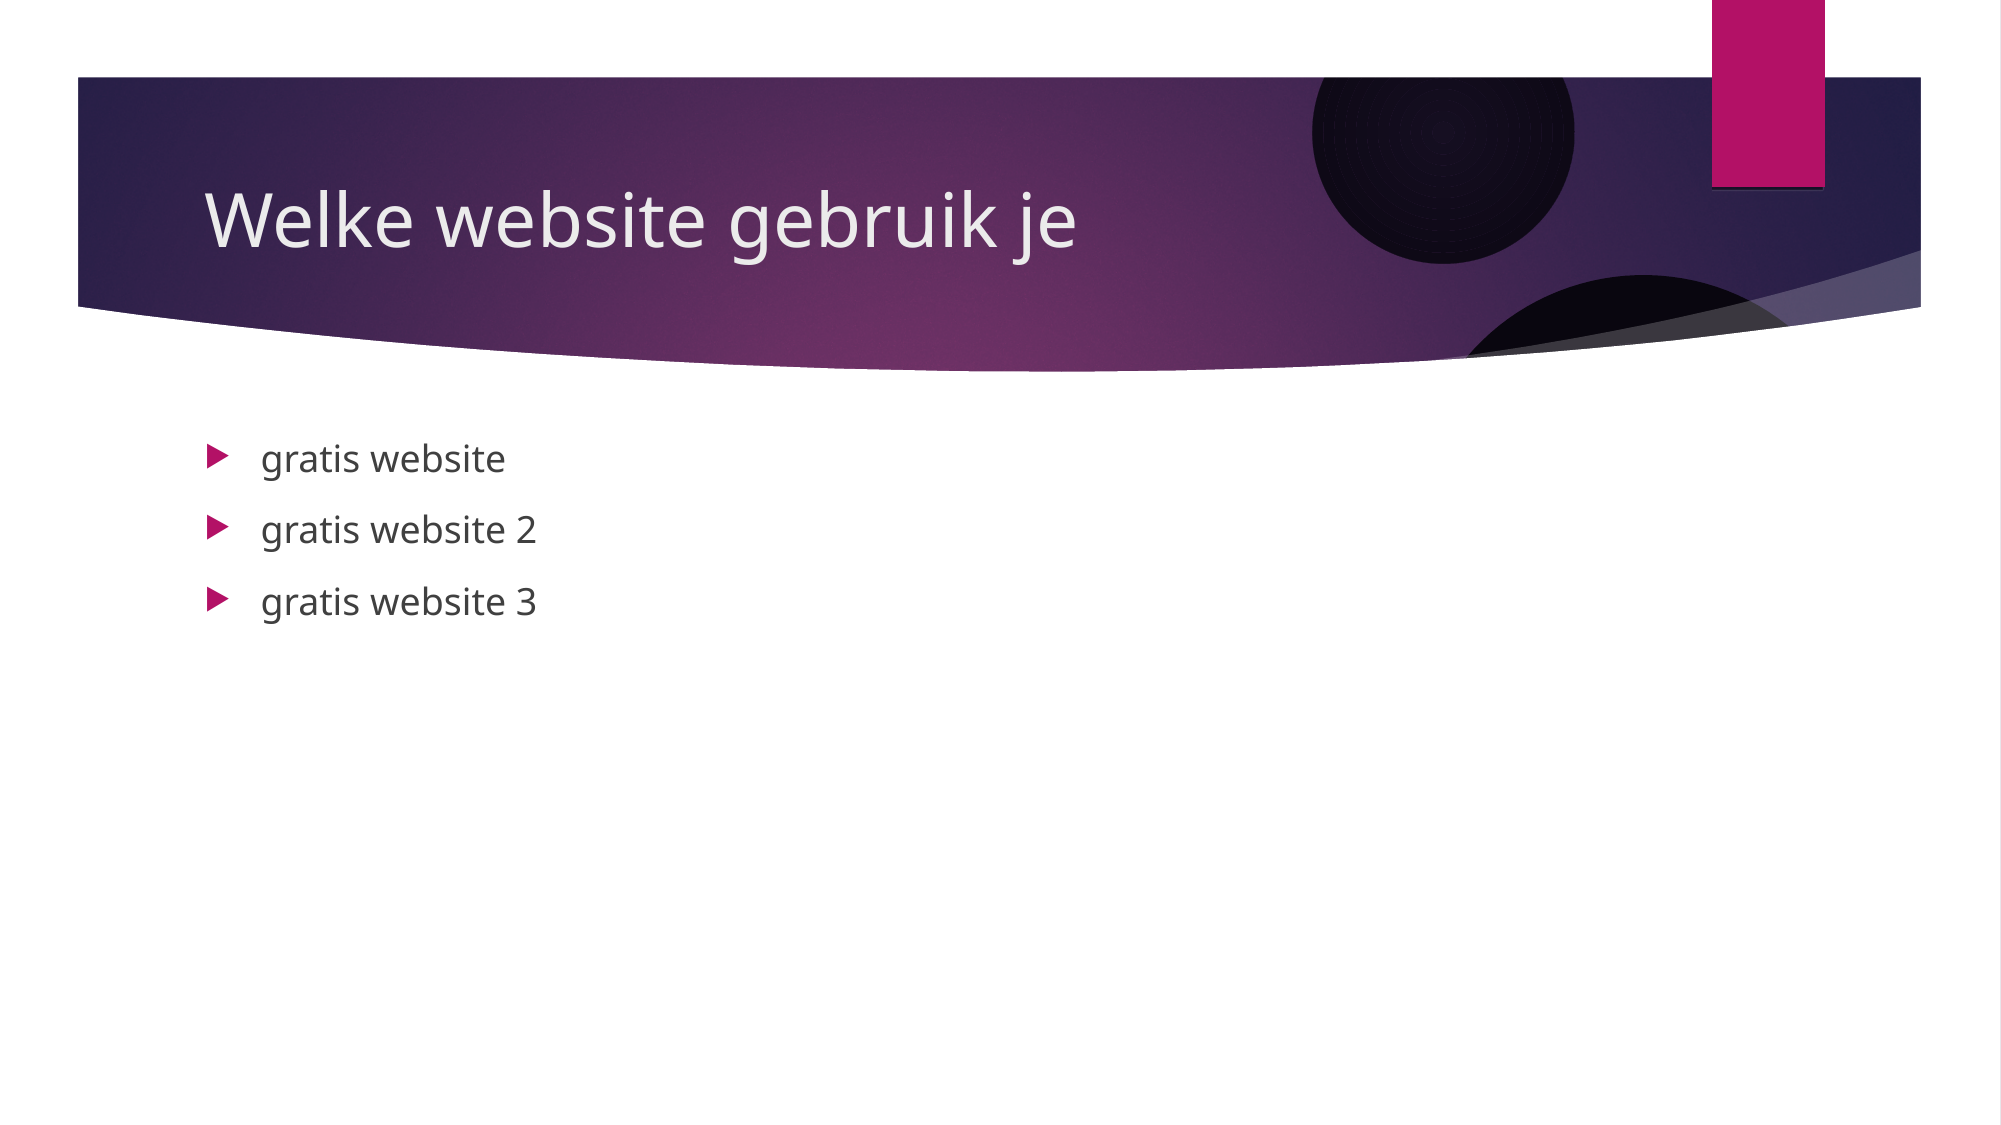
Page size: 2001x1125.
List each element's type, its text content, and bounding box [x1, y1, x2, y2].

list gratis website gratis website 2 gratis website 3 [189, 427, 1638, 988]
title Welke website gebruik je [189, 159, 1627, 276]
